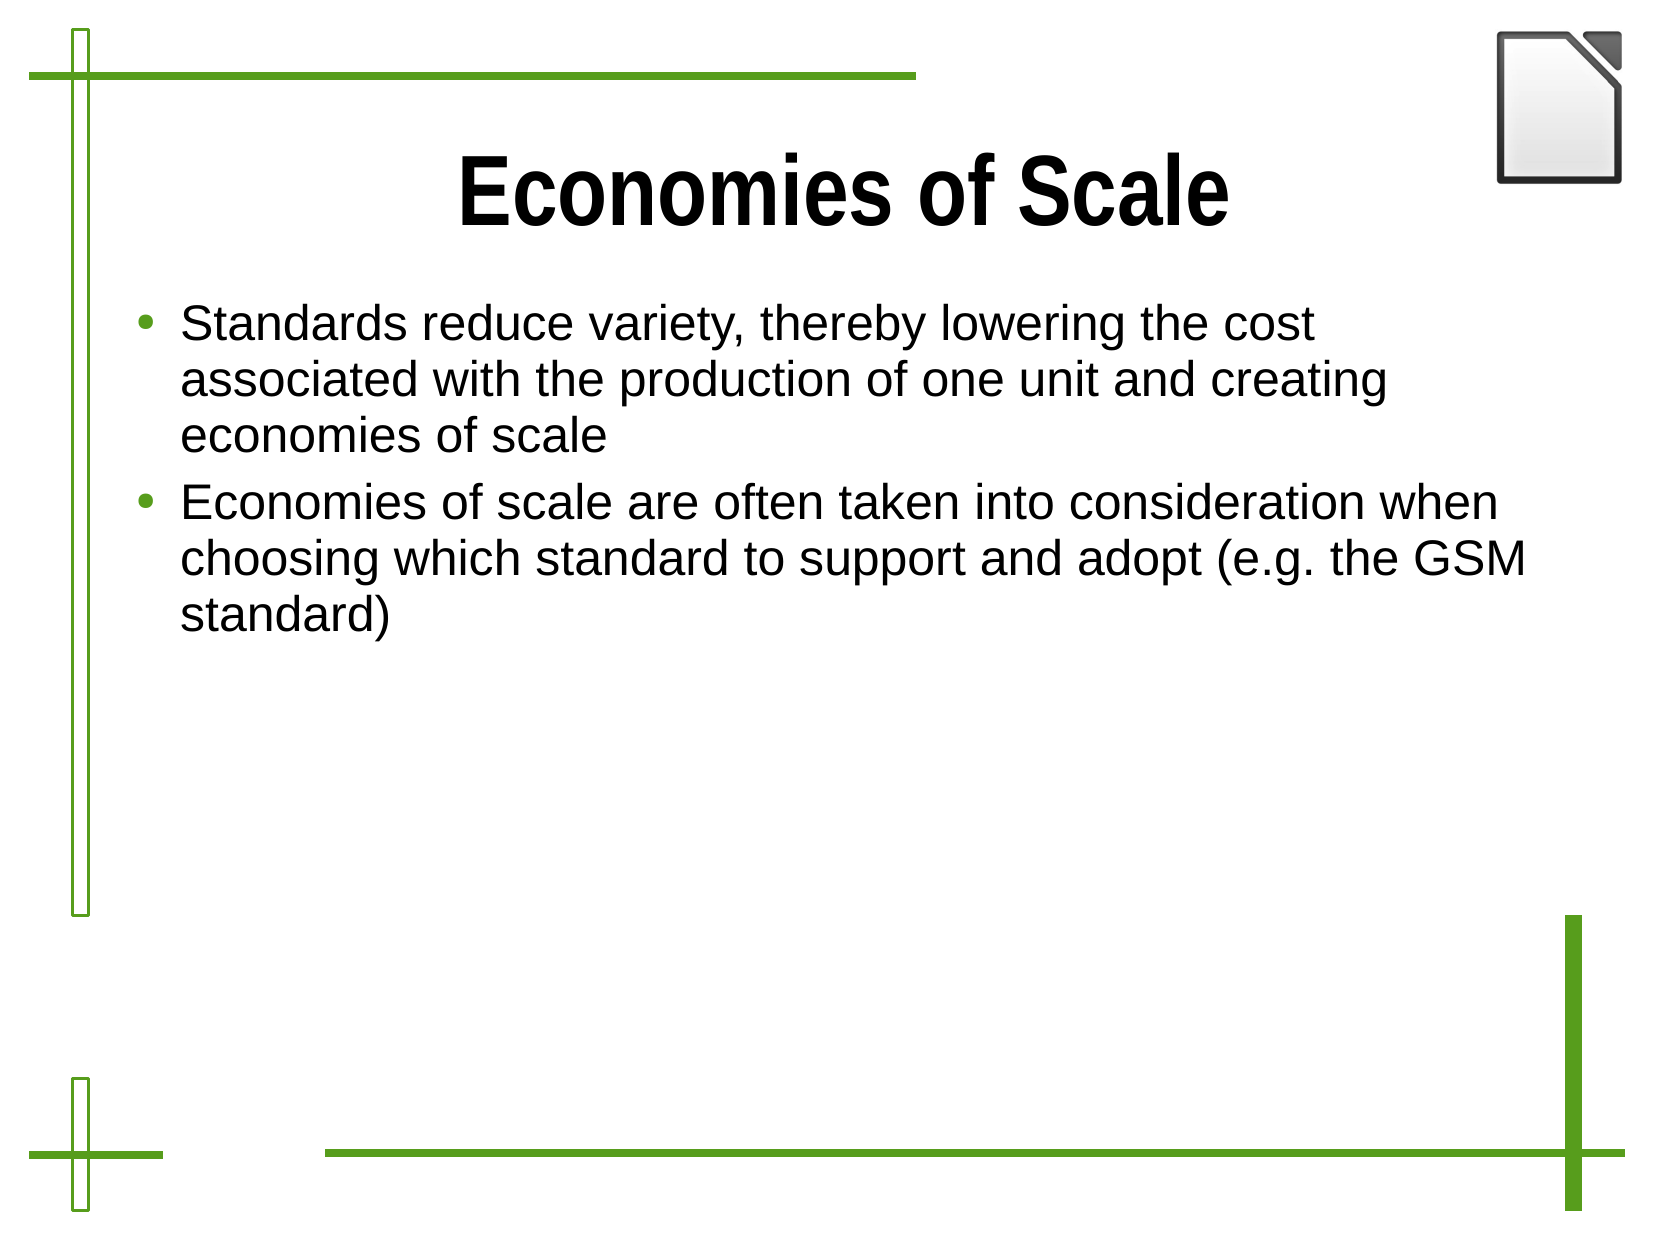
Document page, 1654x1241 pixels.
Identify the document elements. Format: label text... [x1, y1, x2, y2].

picture [1494, 29, 1624, 186]
title Economies of Scale [118, 118, 1536, 260]
list Standards reduce variety, thereby lowering the cost associated with the production of one unit and creating economies of scale Economies of scale are often taken into consideration when choosing which standard to support and adopt (e.g. the GSM standard) [118, 295, 1536, 1123]
